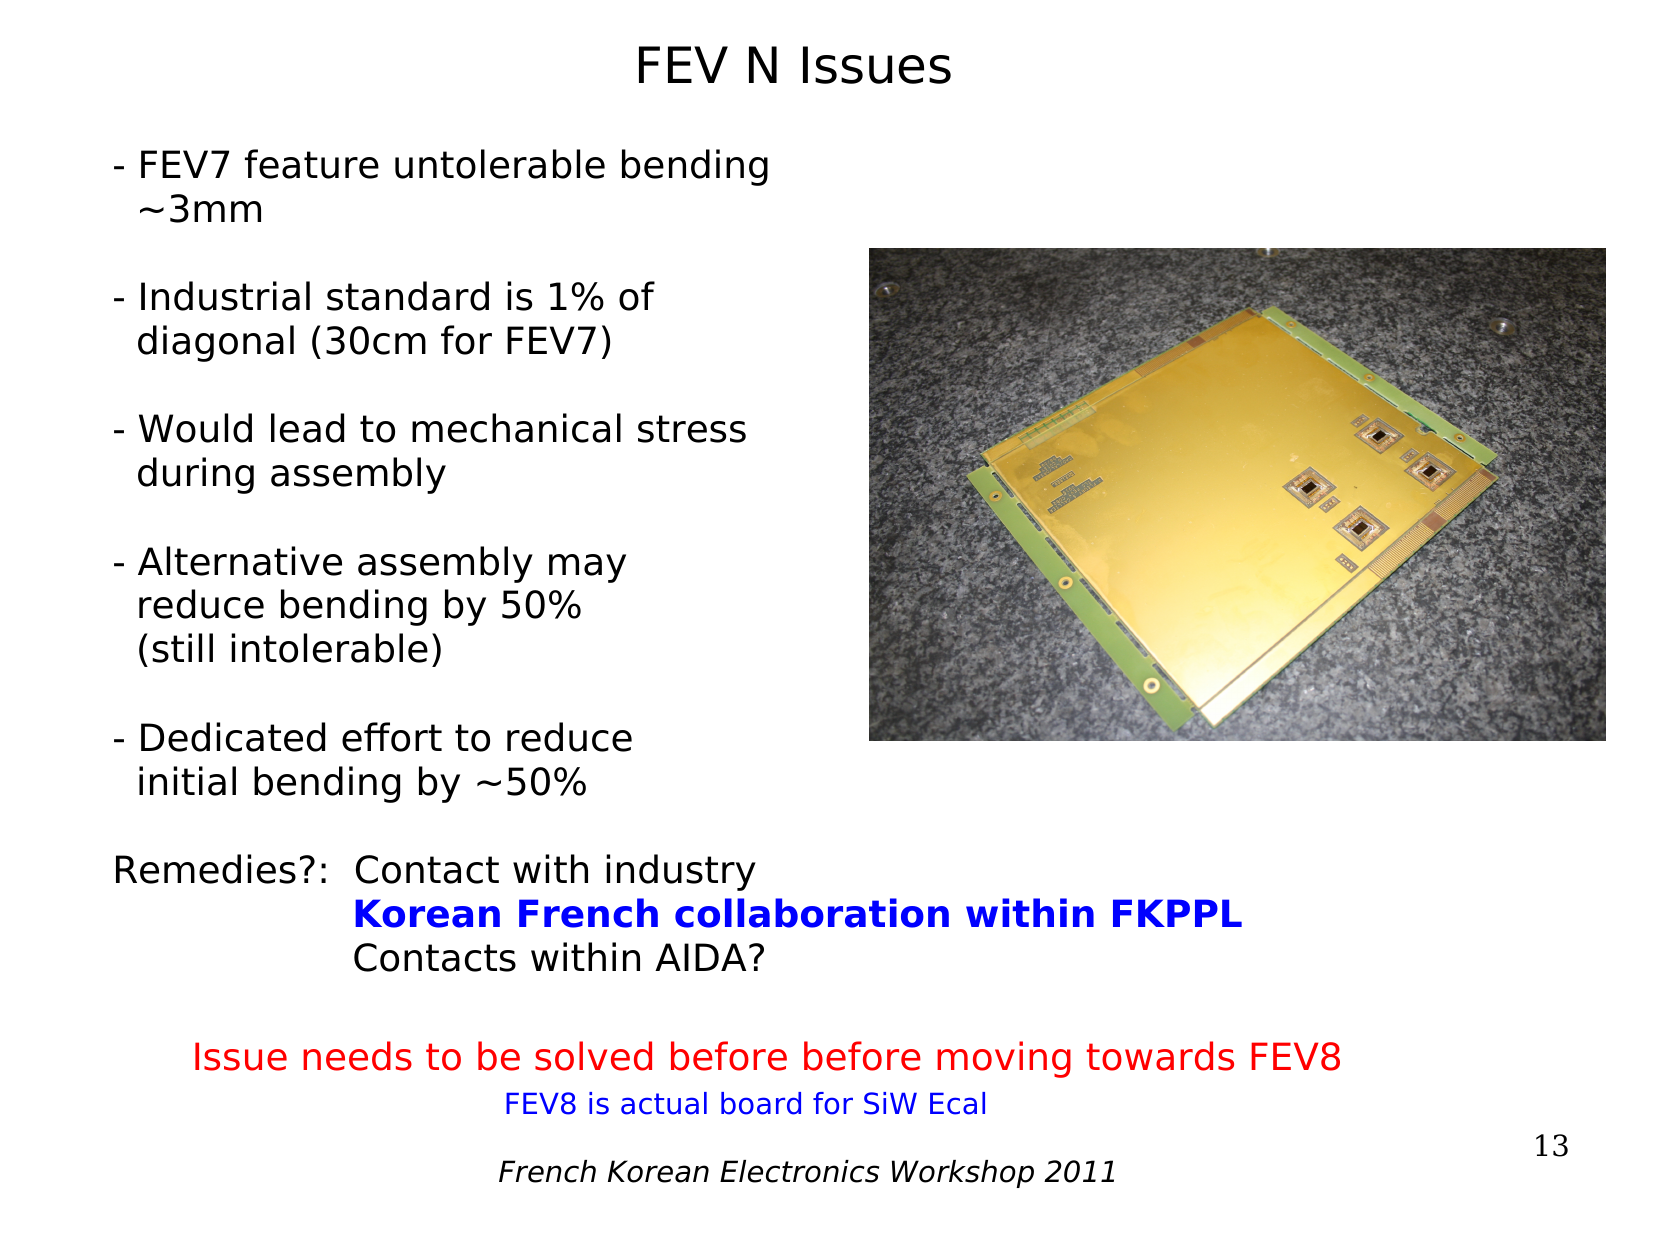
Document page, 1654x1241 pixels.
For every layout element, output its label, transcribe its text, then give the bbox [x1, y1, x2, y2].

text_box Issue needs to be solved before before moving towards FEV8 FEV8 is actual board for SiW Ecal [177, 1027, 1359, 1131]
text_box FEV N Issues [619, 29, 969, 104]
text_box - FEV7 feature untolerable bending ~3mm - Industrial standard is 1% of diagonal (30cm for FEV7) - Would lead to mechanical stress during assembly - Alternative assembly may reduce bending by 50% (still intolerable) - Dedicated effort to reduce initial bending by ~50% Remedies?: Contact with industry Korean French collaboration within FKPPL Contacts within AIDA? [97, 135, 1255, 988]
picture [1255, 248, 1606, 741]
